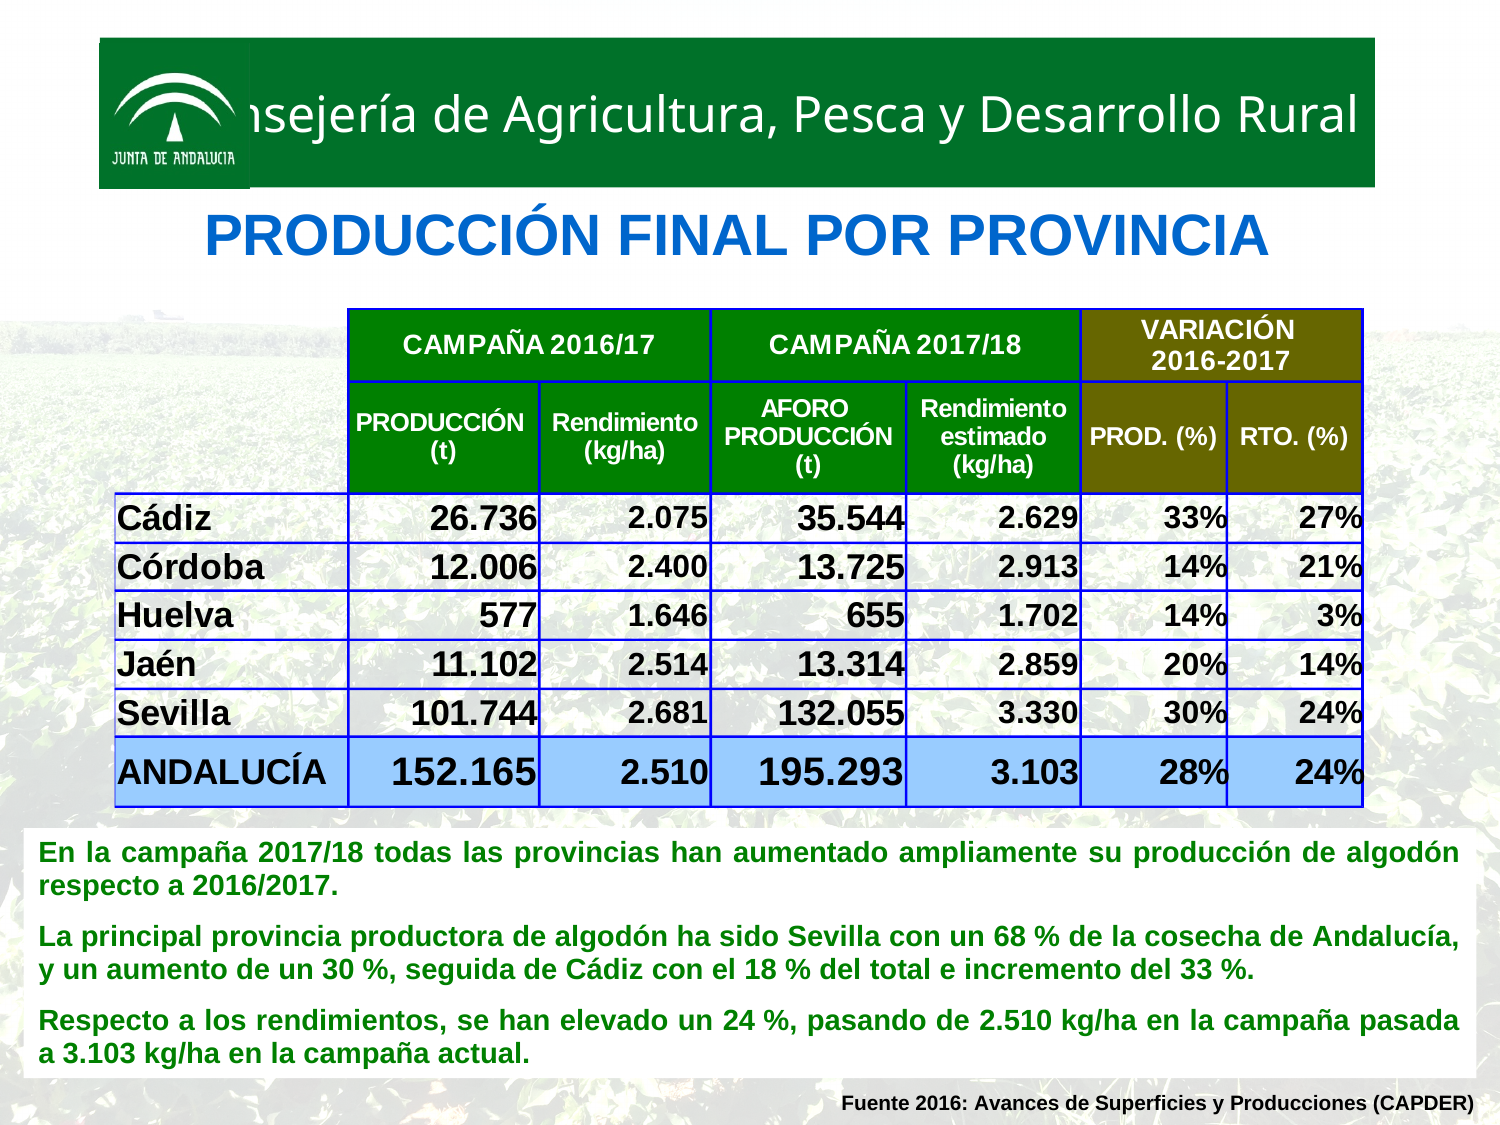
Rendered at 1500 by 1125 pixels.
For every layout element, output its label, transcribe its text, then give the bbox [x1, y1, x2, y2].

title Consejería de Agricultura, Pesca y Desarrollo Rural [99, 37, 1375, 188]
list PRODUCCIÓN FINAL POR PROVINCIA [99, 200, 1375, 296]
picture [0, 0, 1500, 1125]
text_box En la campaña 2017/18 todas las provincias han aumentado ampliamente su producción de algodón respecto a 2016/2017. La principal provincia productora de algodón ha sido Sevilla con un 68 % de la cosecha de Andalucía, y un aumento de un 30 %, seguida de Cádiz con el 18 % del total e incremento del 33 %. Respecto a los rendimientos, se han elevado un 24 %, pasando de 2.510 kg/ha en la campaña pasada a 3.103 kg/ha en la campaña actual. [23, 828, 1477, 1079]
text_box Fuente 2016: Avances de Superficies y Producciones (CAPDER) [826, 1081, 1500, 1123]
